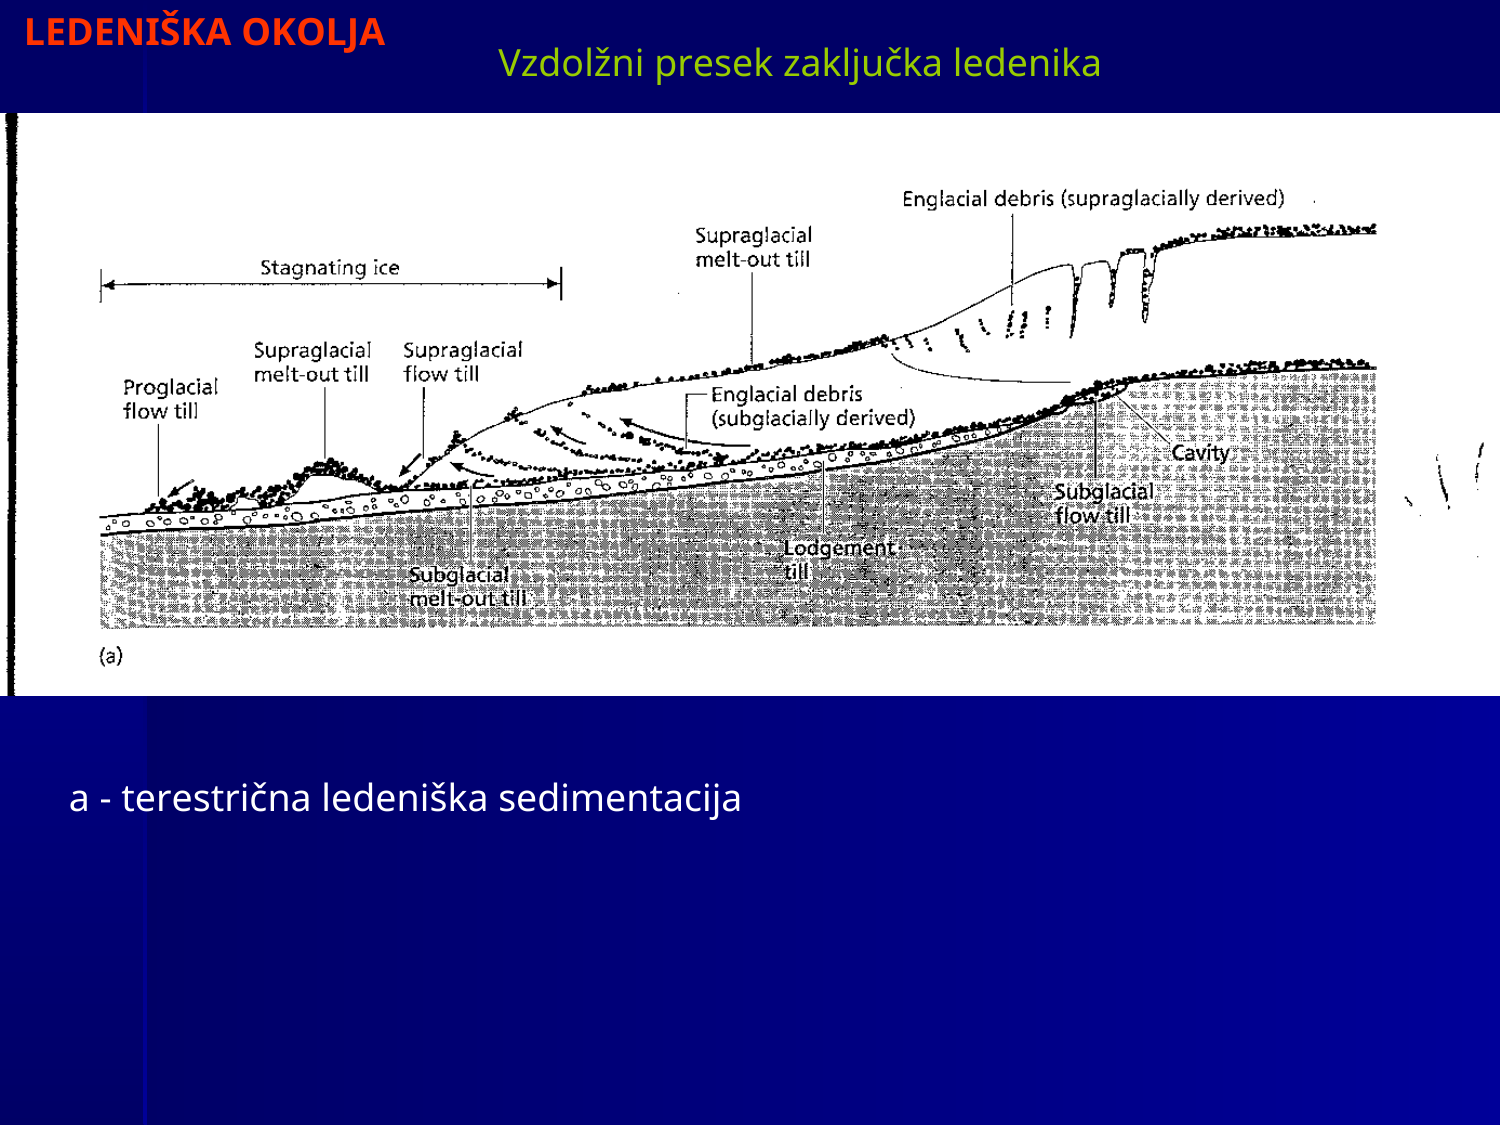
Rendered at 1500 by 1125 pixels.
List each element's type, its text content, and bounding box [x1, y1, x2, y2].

text_box Vzdolžni presek zaključka ledenika [483, 30, 1118, 92]
text_box LEDENIŠKA OKOLJA [9, 0, 401, 61]
picture [0, 113, 1500, 696]
text_box a - terestrična ledeniška sedimentacija [54, 765, 759, 827]
